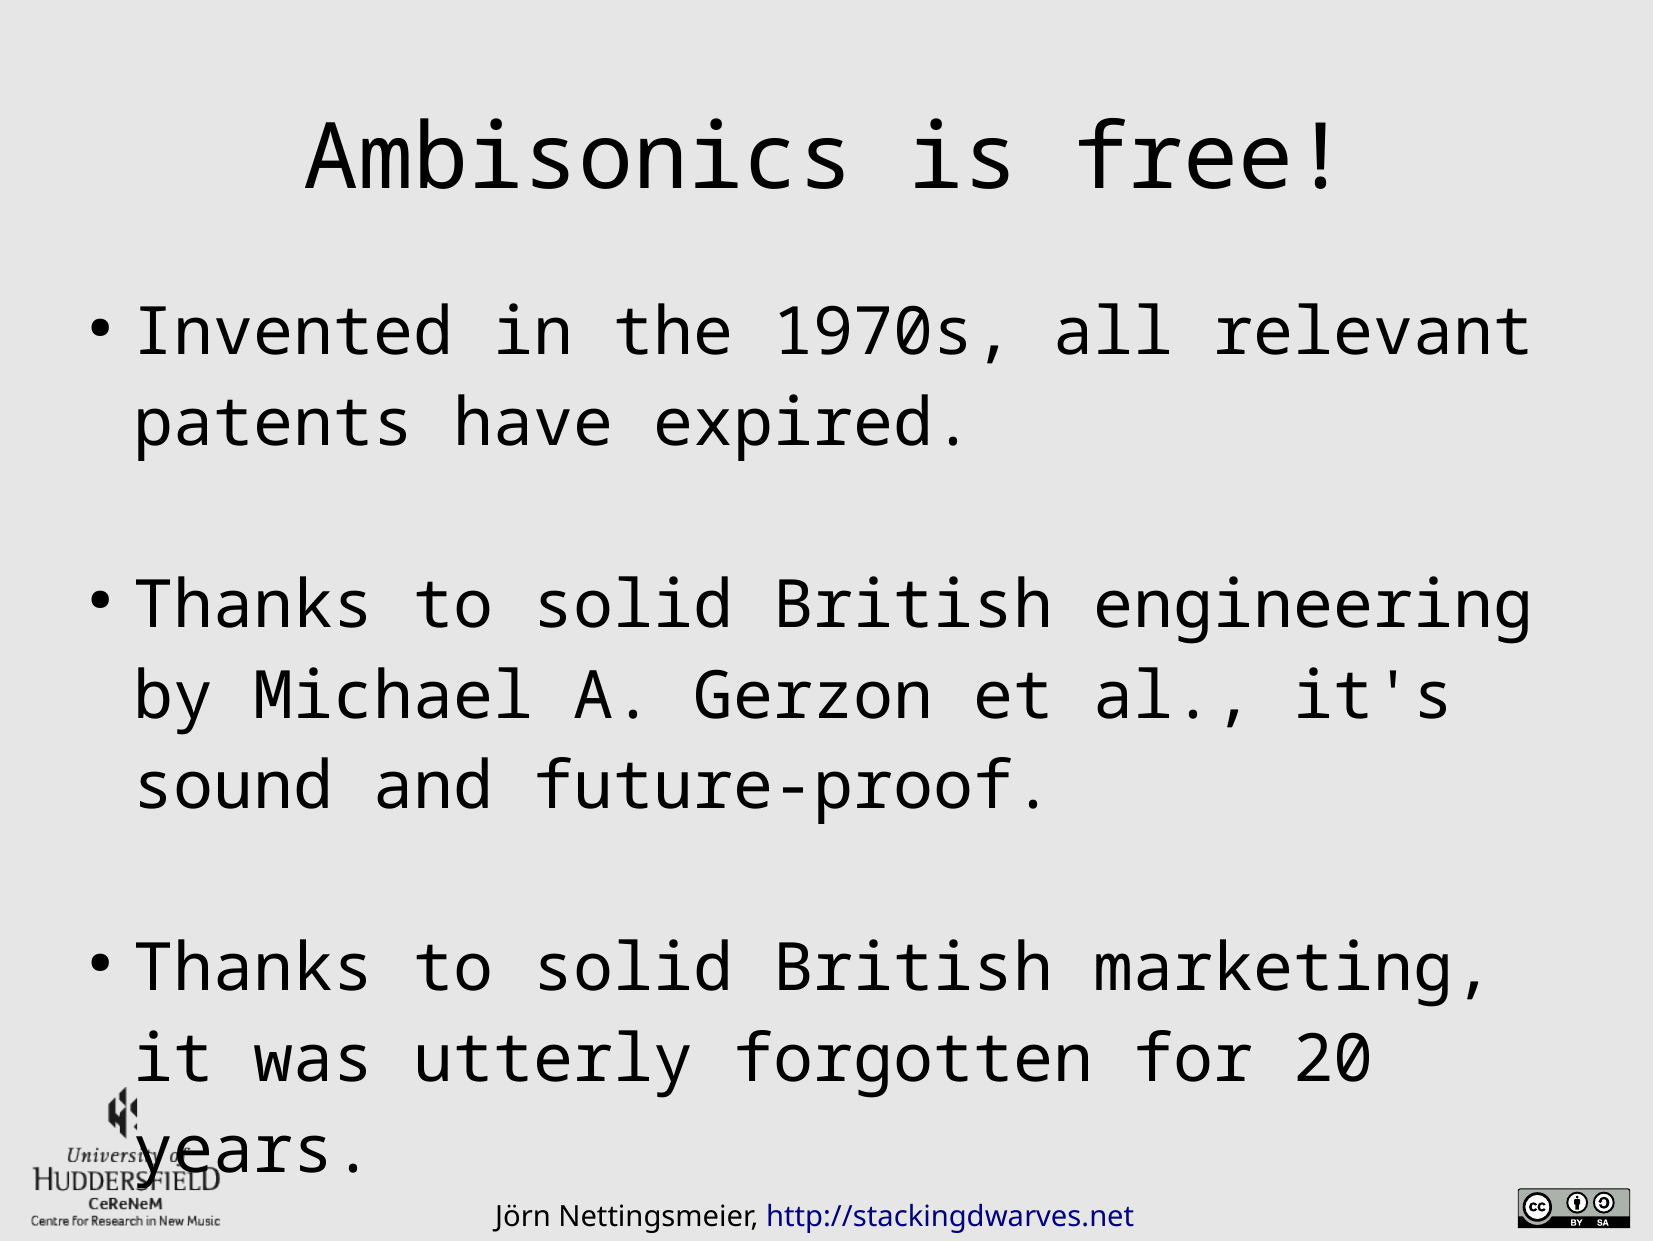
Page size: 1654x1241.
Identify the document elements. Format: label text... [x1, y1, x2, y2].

picture [31, 1087, 222, 1229]
text_box Invented in the 1970s, all relevant patents have expired. Thanks to solid British engineering by Michael A. Gerzon et al., it's sound and future-proof. Thanks to solid British marketing, it was utterly forgotten for 20 years. [73, 276, 1574, 1070]
title Ambisonics is free! [82, 49, 1571, 257]
